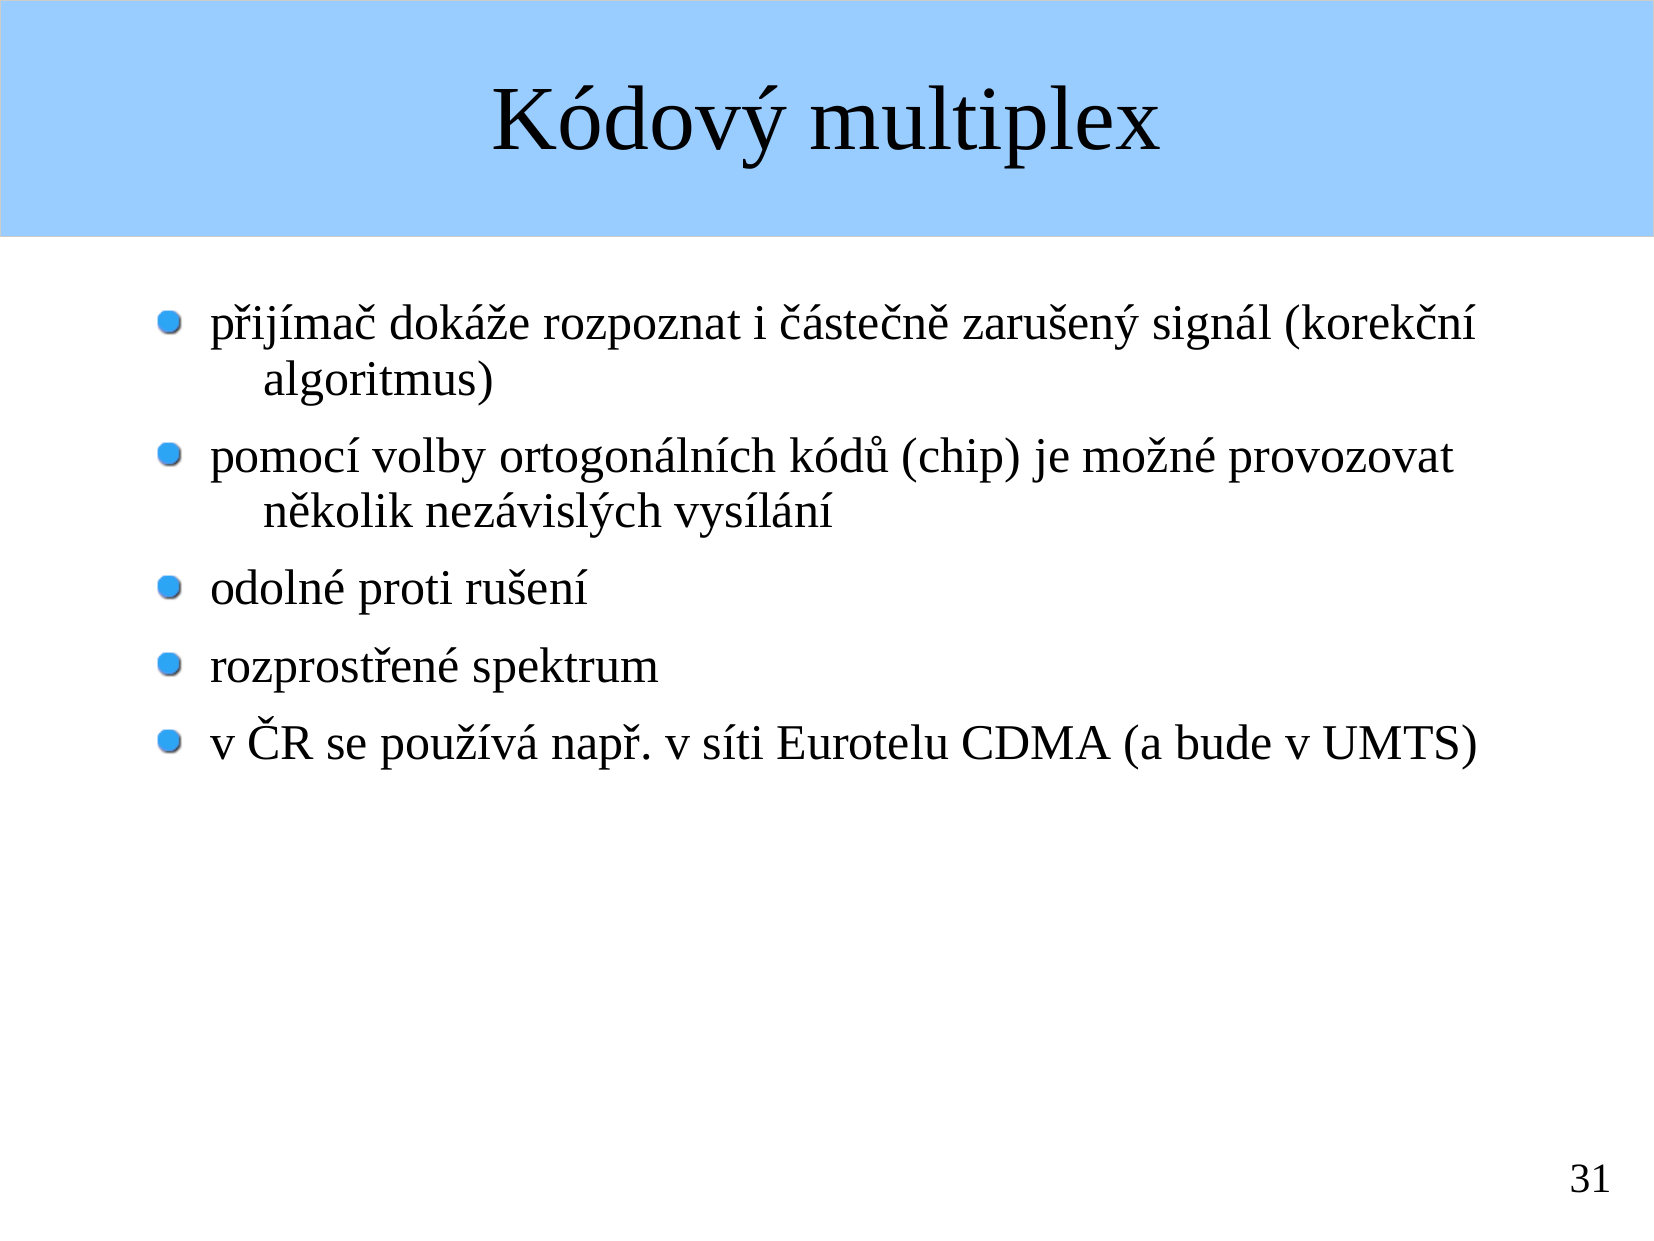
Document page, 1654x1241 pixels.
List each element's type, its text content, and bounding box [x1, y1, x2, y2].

list přijímač dokáže rozpoznat i částečně zarušený signál (korekční algoritmus) pomocí volby ortogonálních kódů (chip) je možné provozovat několik nezávislých vysílání odolné proti rušení rozprostřené spektrum v ČR se používá např. v síti Eurotelu CDMA (a bude v UMTS) [121, 295, 1534, 1127]
title Kódový multiplex [0, 0, 1654, 237]
